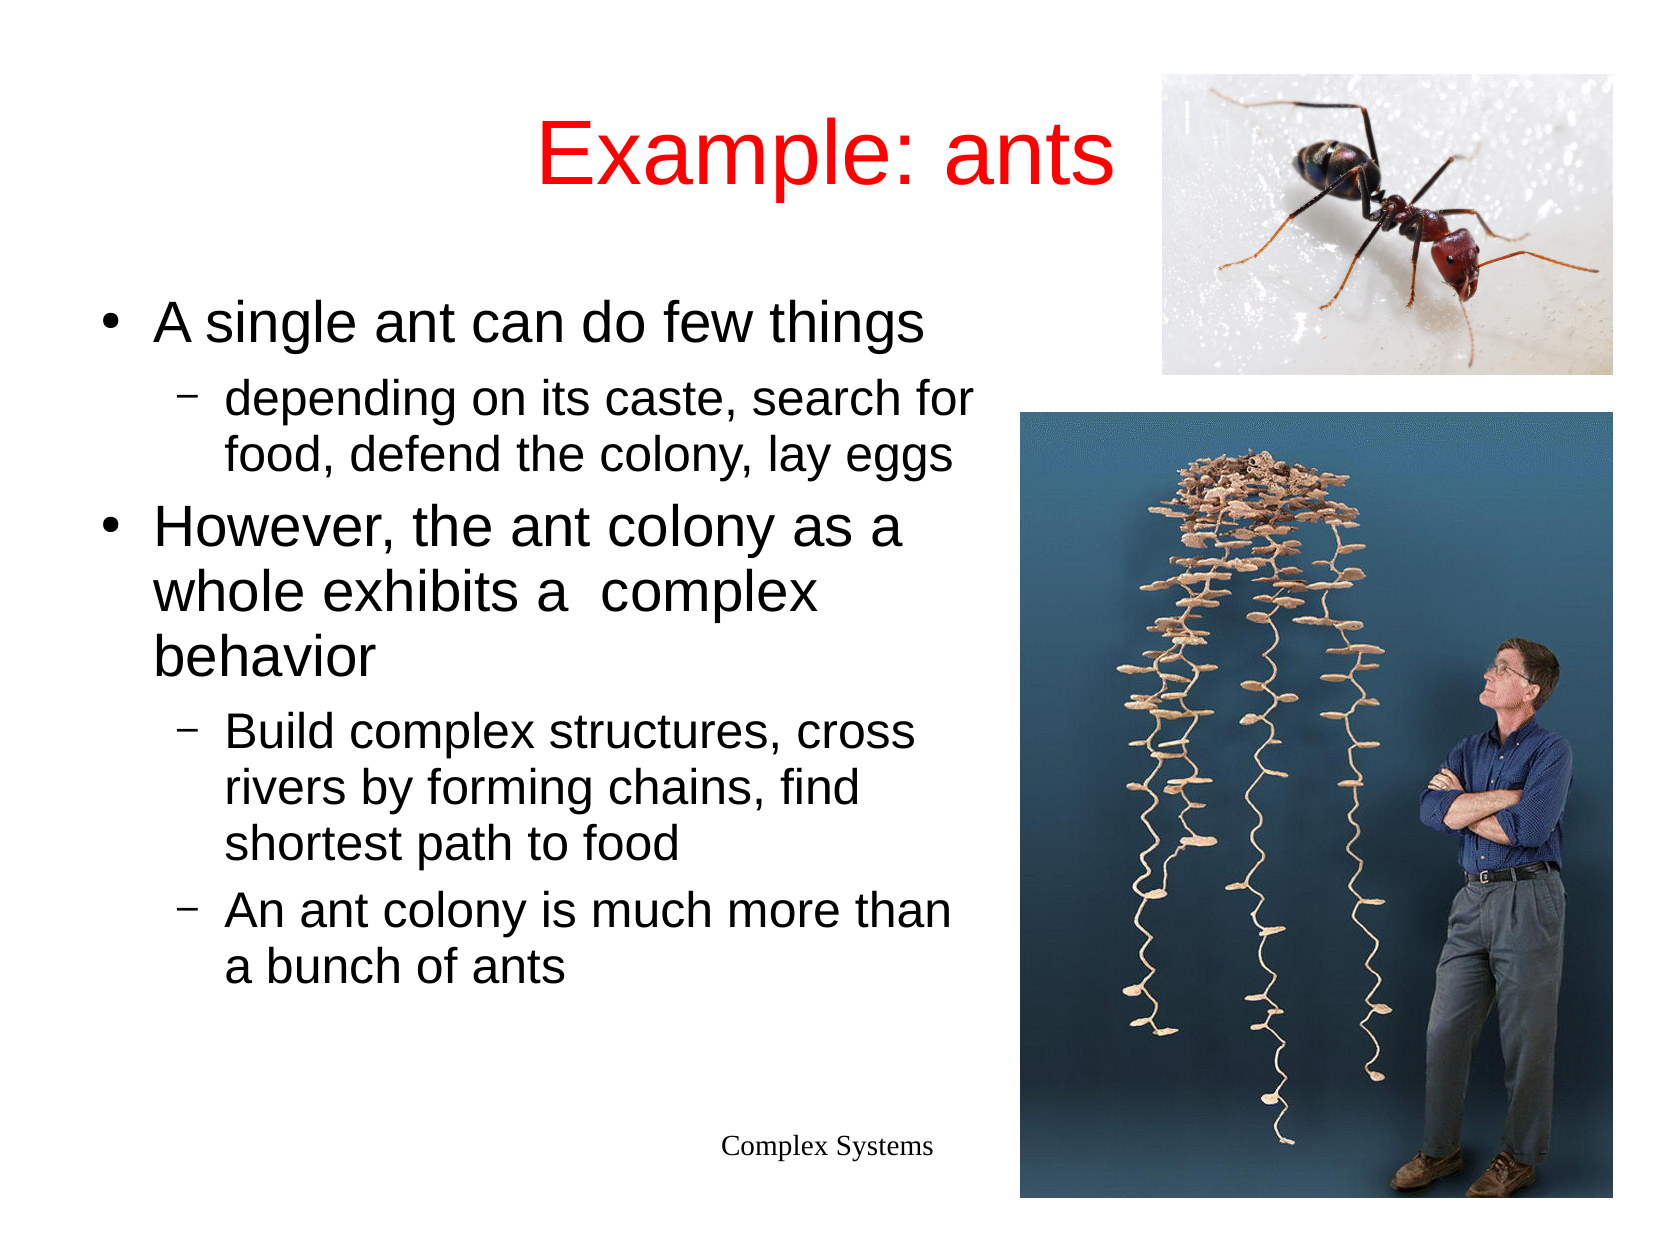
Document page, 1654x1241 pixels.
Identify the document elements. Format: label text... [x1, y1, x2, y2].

list A single ant can do few things depending on its caste, search for food, defend the colony, lay eggs However, the ant colony as a whole exhibits a complex behavior Build complex structures, cross rivers by forming chains, find shortest path to food An ant colony is much more than a bunch of ants [82, 290, 976, 1109]
picture [1020, 412, 1613, 1198]
picture [1162, 74, 1613, 376]
title Example: ants [82, 49, 1571, 257]
